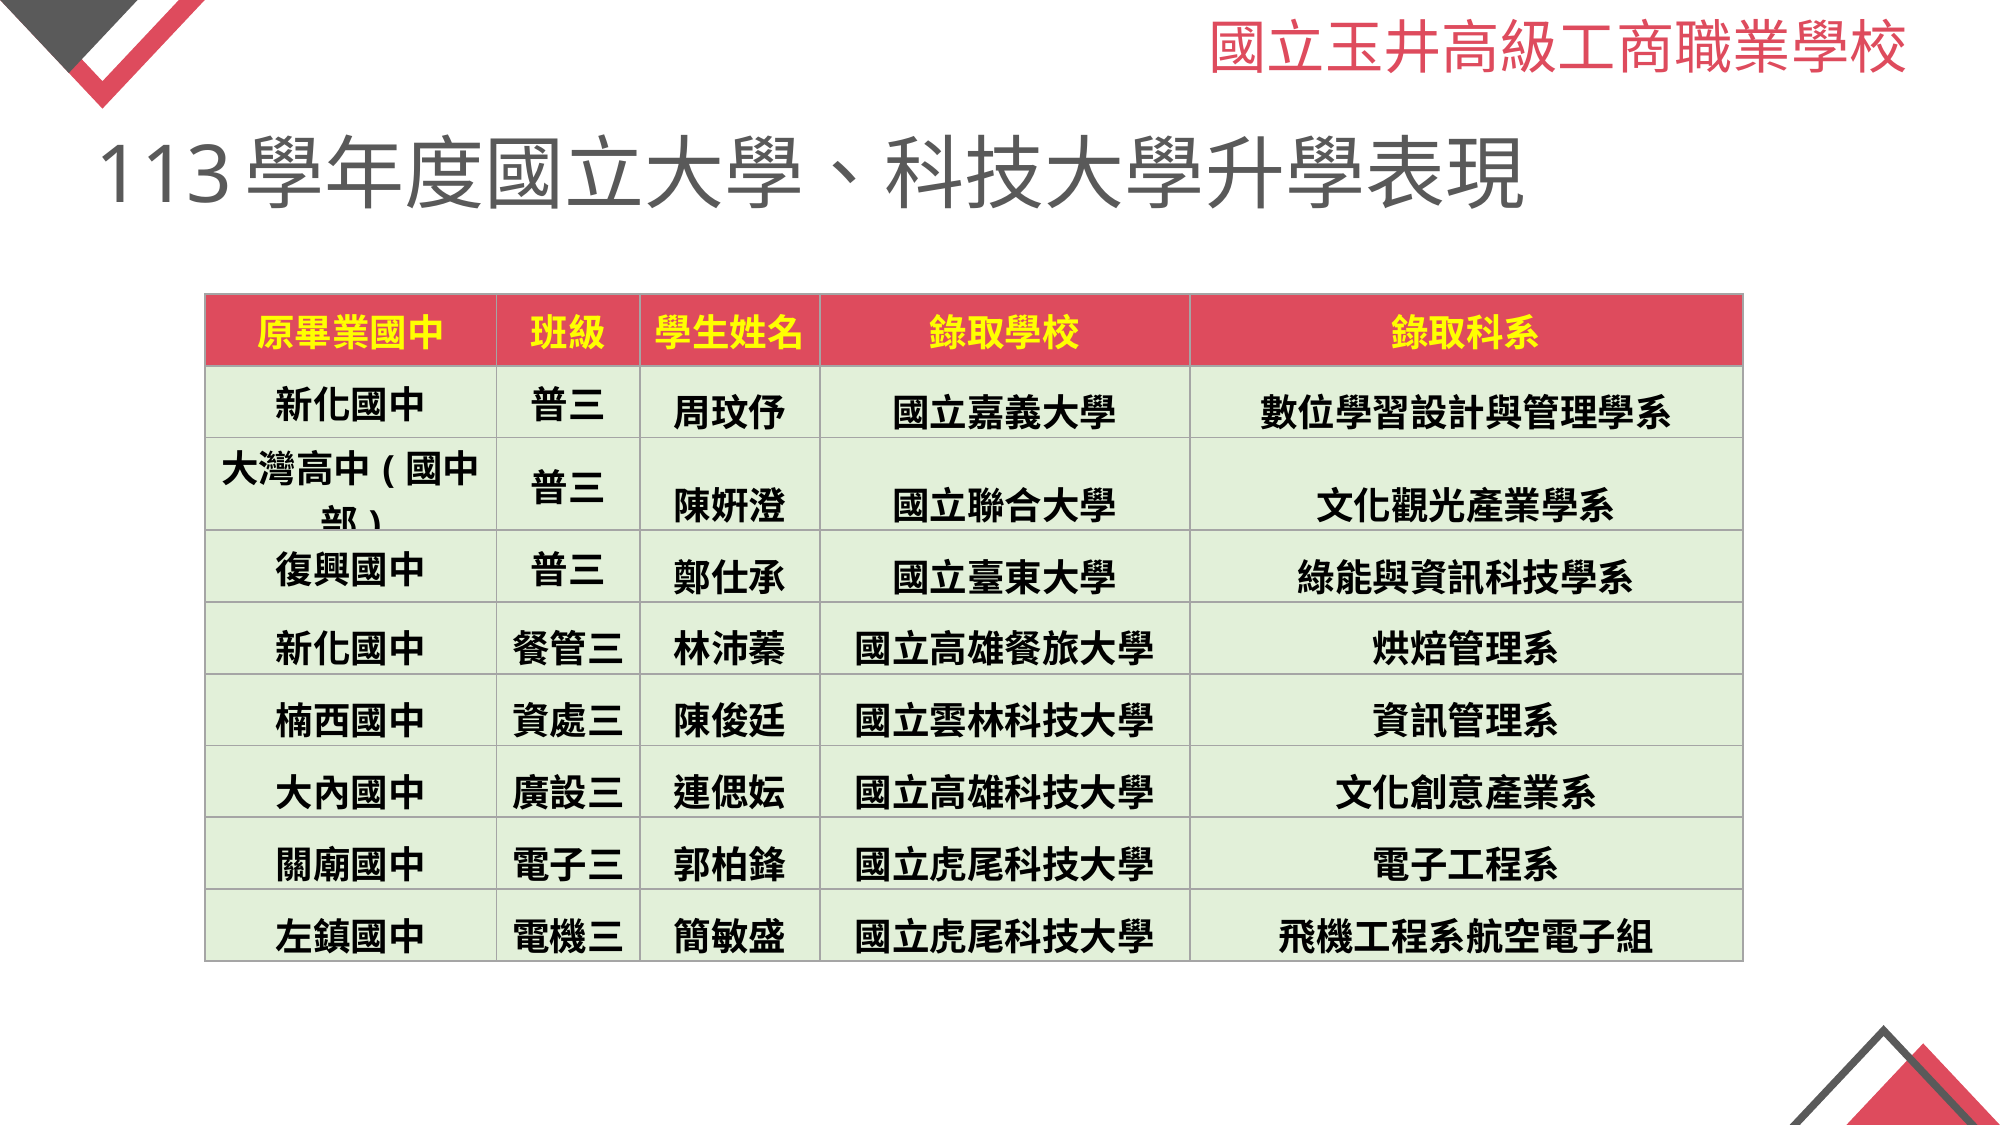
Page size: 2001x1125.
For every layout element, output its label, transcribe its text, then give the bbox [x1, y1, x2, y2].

table_cell 文化創意產業系 [1191, 746, 1742, 816]
table_cell 電機三 [497, 890, 639, 960]
table_cell 國立聯合大學 [821, 438, 1189, 529]
table_cell 廣設三 [497, 746, 639, 816]
table_cell 國立嘉義大學 [821, 367, 1189, 437]
table_header 錄取科系 [1191, 295, 1742, 365]
table_cell 郭柏鋒 [641, 818, 819, 888]
table_header 原畢業國中 [206, 295, 496, 365]
table_cell 鄭仕承 [641, 531, 819, 601]
table_cell 國立高雄餐旅大學 [821, 603, 1189, 673]
table_cell 綠能與資訊科技學系 [1191, 531, 1742, 601]
table_cell 國立虎尾科技大學 [821, 890, 1189, 960]
table_cell 國立臺東大學 [821, 531, 1189, 601]
table_cell 餐管三 [497, 603, 639, 673]
table_cell 大灣高中(國中部) [206, 438, 496, 529]
table_cell 電子三 [497, 818, 639, 888]
table_cell 資訊管理系 [1191, 675, 1742, 745]
table_cell 周玟伃 [641, 367, 819, 437]
table_cell 飛機工程系航空電子組 [1191, 890, 1742, 960]
text_box [109, 0, 205, 74]
table_cell 新化國中 [206, 367, 496, 437]
table_cell 電子工程系 [1191, 818, 1742, 888]
table_cell 資處三 [497, 675, 639, 745]
table_cell 陳姸澄 [641, 438, 819, 529]
text_box [1789, 1025, 2000, 1125]
text_box 國立玉井高級工商職業學校 [1122, 3, 1994, 89]
table_cell 復興國中 [206, 531, 496, 601]
table_cell 楠西國中 [206, 675, 496, 745]
table_cell 國立高雄科技大學 [821, 746, 1189, 816]
table_cell 國立雲林科技大學 [821, 675, 1189, 745]
table_cell 大內國中 [206, 746, 496, 816]
table_cell 數位學習設計與管理學系 [1191, 367, 1742, 437]
table_header 班級 [497, 295, 639, 365]
table_header 學生姓名 [641, 295, 819, 365]
table_cell 普三 [497, 438, 639, 529]
table_cell 陳俊廷 [641, 675, 819, 745]
table_cell 簡敏盛 [641, 890, 819, 960]
table_cell 新化國中 [206, 603, 496, 673]
table_cell 文化觀光產業學系 [1191, 438, 1742, 529]
table_cell 國立虎尾科技大學 [821, 818, 1189, 888]
table_cell 普三 [497, 367, 639, 437]
table_cell 連偲妘 [641, 746, 819, 816]
table_cell 普三 [497, 531, 639, 601]
table_cell 烘焙管理系 [1191, 603, 1742, 673]
text_box 113學年度國立大學、科技大學升學表現 [39, 74, 1581, 228]
table_header 錄取學校 [821, 295, 1189, 365]
text_box [0, 0, 138, 74]
table_cell 林沛蓁 [641, 603, 819, 673]
table_cell 關廟國中 [206, 818, 496, 888]
table_cell 左鎮國中 [206, 890, 496, 960]
